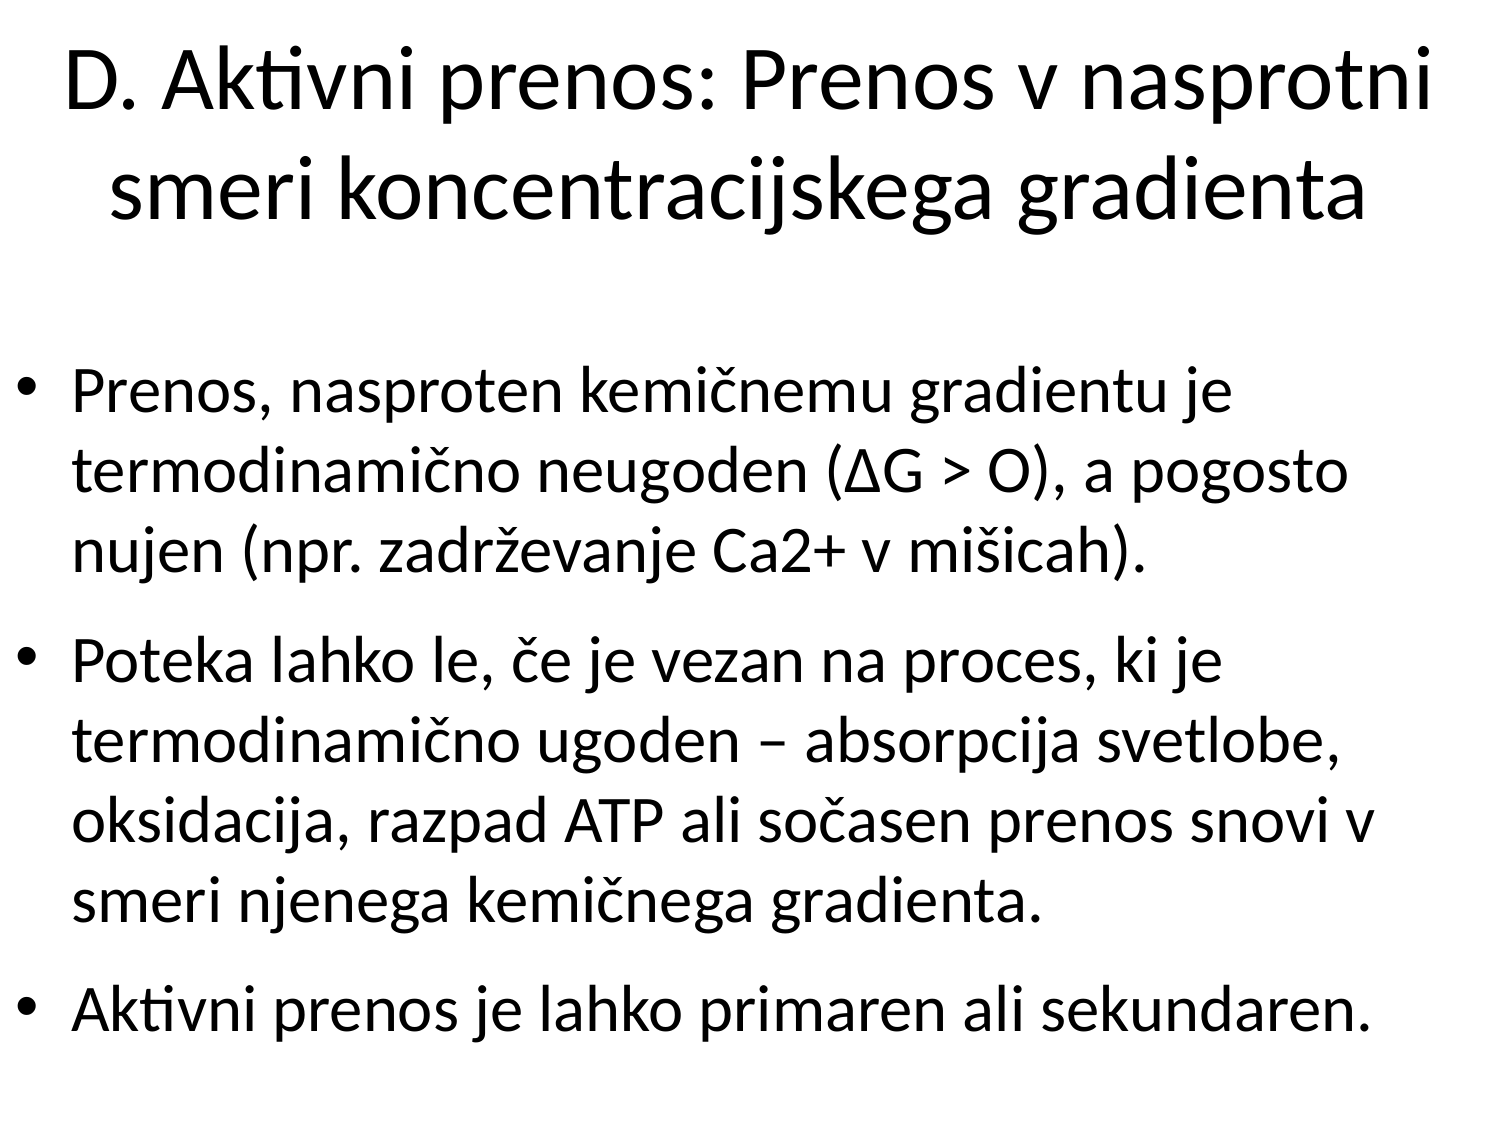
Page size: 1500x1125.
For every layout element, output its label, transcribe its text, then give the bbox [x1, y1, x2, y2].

list Prenos, nasproten kemičnemu gradientu je termodinamično neugoden (∆G > O), a pogosto nujen (npr. zadrževanje Ca2+ v mišicah). Poteka lahko le, če je vezan na proces, ki je termodinamično ugoden – absorpcija svetlobe, oksidacija, razpad ATP ali sočasen prenos snovi v smeri njenega kemičnega gradienta. Aktivni prenos je lahko primaren ali sekundaren. [0, 338, 1500, 1125]
title D. Aktivni prenos: Prenos v nasprotni smeri koncentracijskega gradienta [0, 0, 1500, 256]
